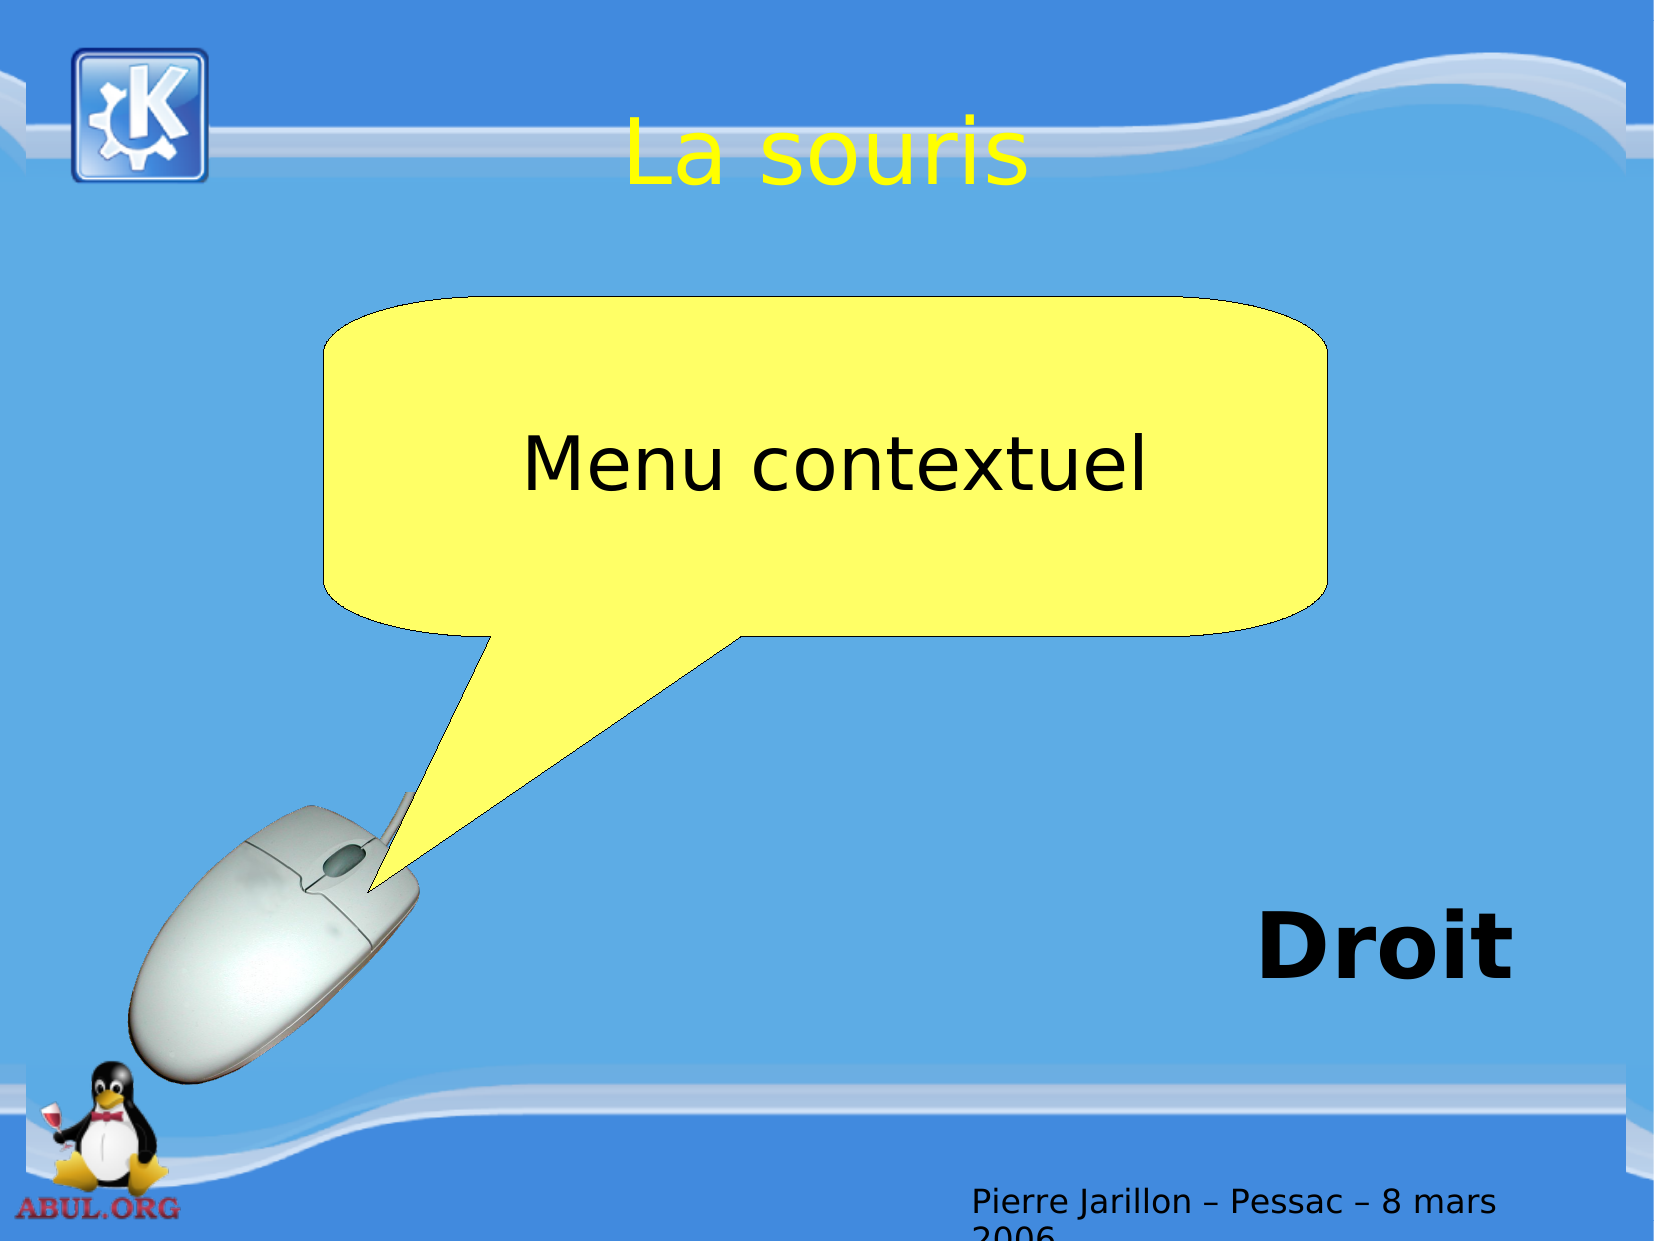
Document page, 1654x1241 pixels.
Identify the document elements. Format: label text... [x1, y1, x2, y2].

picture [1009, 1229, 1017, 1241]
picture [1030, 1229, 1040, 1241]
picture [0, 0, 1654, 1241]
text_box Pierre Jarillon – Pessac – 8 mars 2006 [956, 1175, 1607, 1229]
picture [1019, 1229, 1029, 1241]
title La souris [82, 49, 1571, 257]
picture [985, 1229, 996, 1241]
text_box [323, 296, 1328, 893]
text_box Menu contextuel [506, 413, 1152, 516]
text_box Droit [1240, 885, 1531, 1008]
picture [998, 1229, 1008, 1241]
